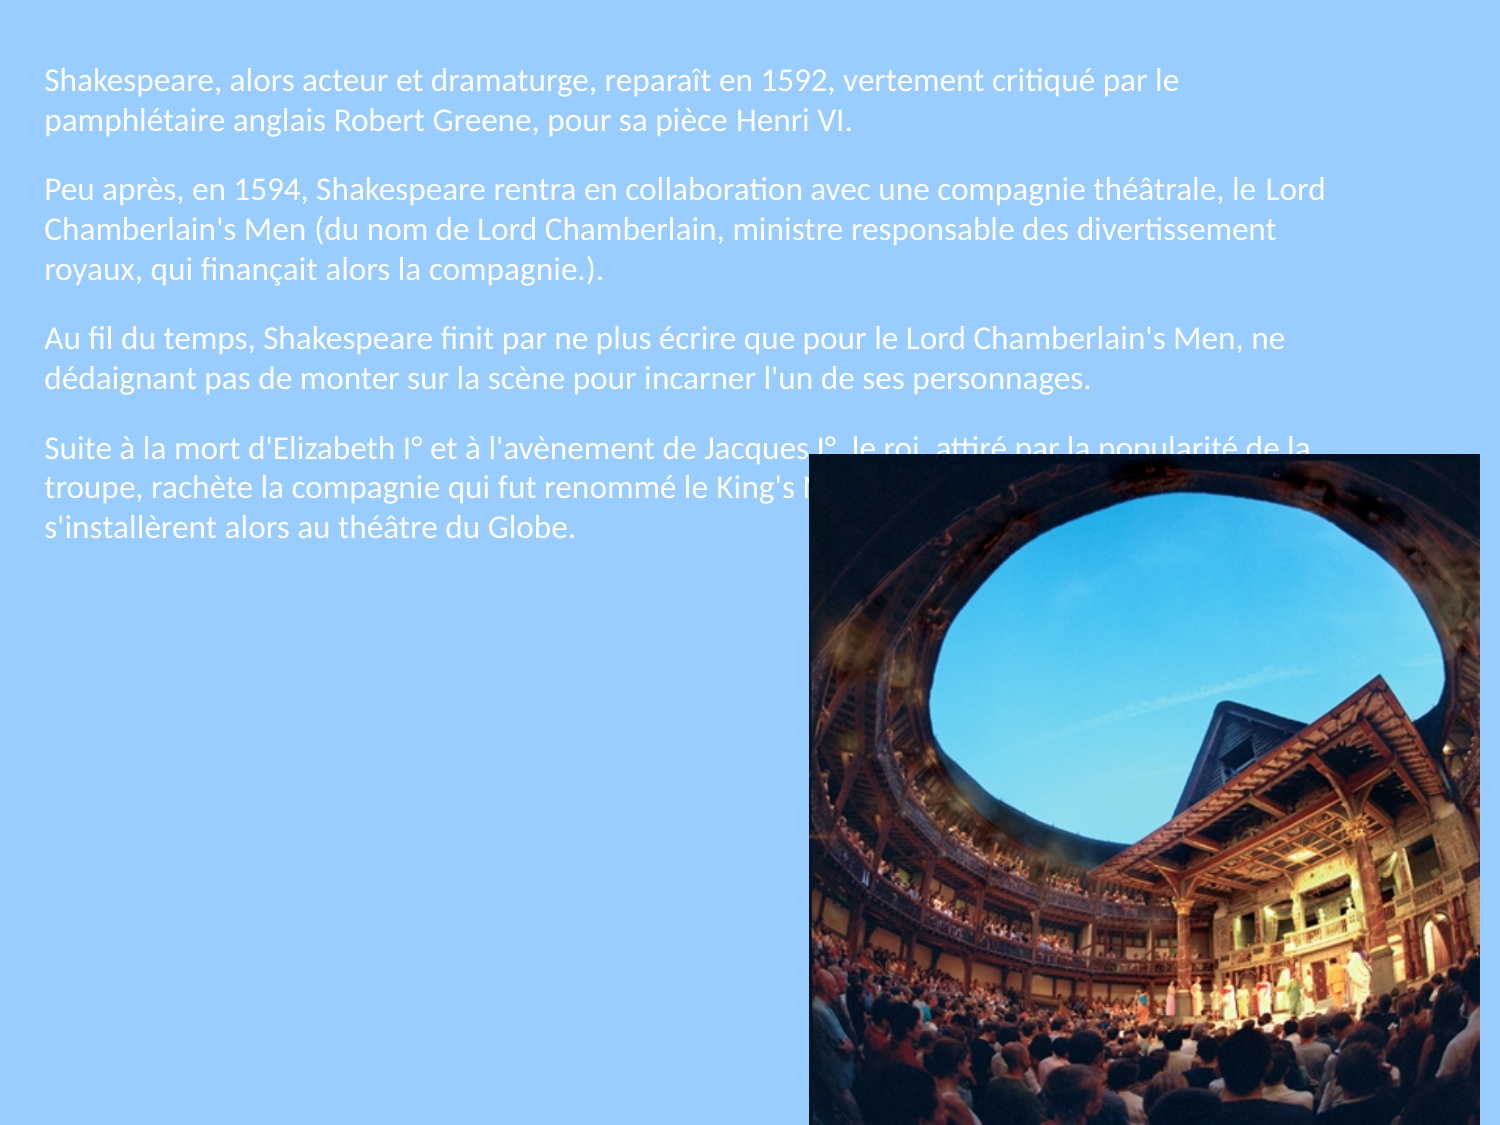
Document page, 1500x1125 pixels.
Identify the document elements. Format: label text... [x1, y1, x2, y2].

picture [809, 454, 1480, 1125]
list Shakespeare, alors acteur et dramaturge, reparaît en 1592, vertement critiqué par le pamphlétaire anglais Robert Greene, pour sa pièce Henri VI. Peu après, en 1594, Shakespeare rentra en collaboration avec une compagnie théâtrale, le Lord Chamberlain's Men (du nom de Lord Chamberlain, ministre responsable des divertissement royaux, qui finançait alors la compagnie.). Au fil du temps, Shakespeare finit par ne plus écrire que pour le Lord Chamberlain's Men, ne dédaignant pas de monter sur la scène pour incarner l'un de ses personnages. Suite à la mort d'Elizabeth I° et à l'avènement de Jacques I°, le roi, attiré par la popularité de la troupe, rachète la compagnie qui fut renommé le King's Men. Shakespeare et ses collaborateurs s'installèrent alors au théâtre du Globe. [29, 42, 1380, 808]
